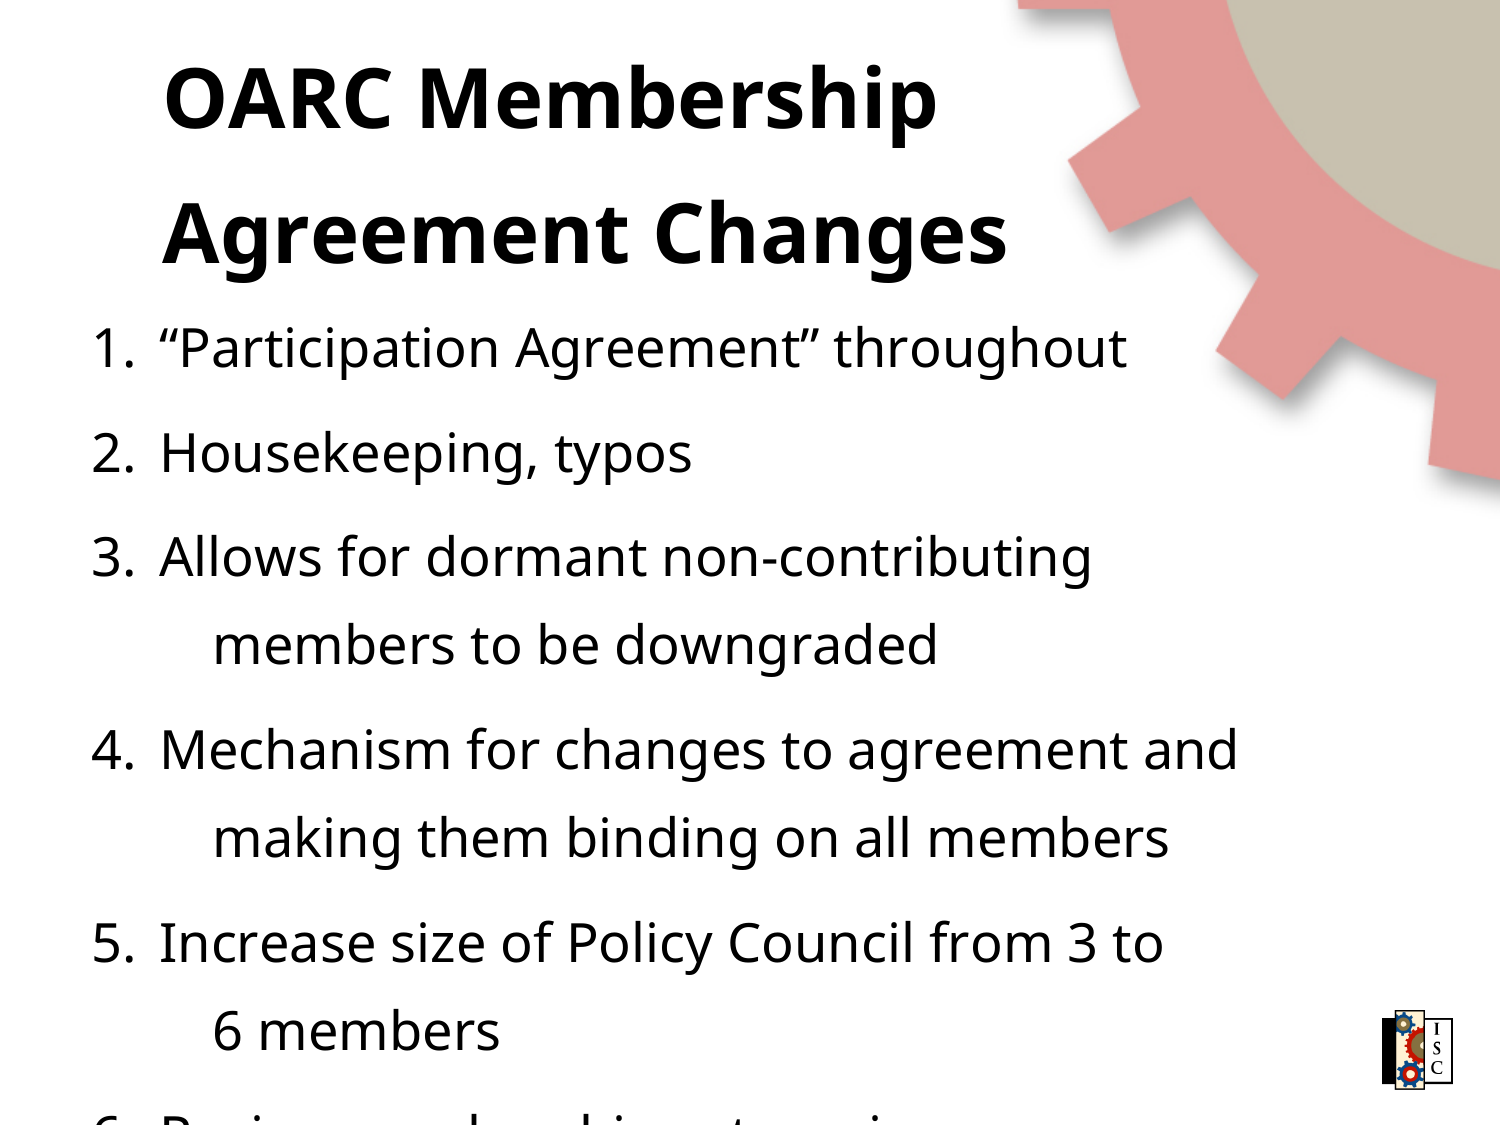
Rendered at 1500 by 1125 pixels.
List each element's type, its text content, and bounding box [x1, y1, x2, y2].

picture [0, 0, 1500, 1125]
list “Participation Agreement” throughout Housekeeping, typos Allows for dormant non-contributing members to be downgraded Mechanism for changes to agreement and making them binding on all members Increase size of Policy Council from 3 to 6 members Revise membership categories [91, 295, 1406, 1073]
picture [169, 1121, 183, 1125]
title OARC Membership Agreement Changes [162, 30, 1473, 276]
